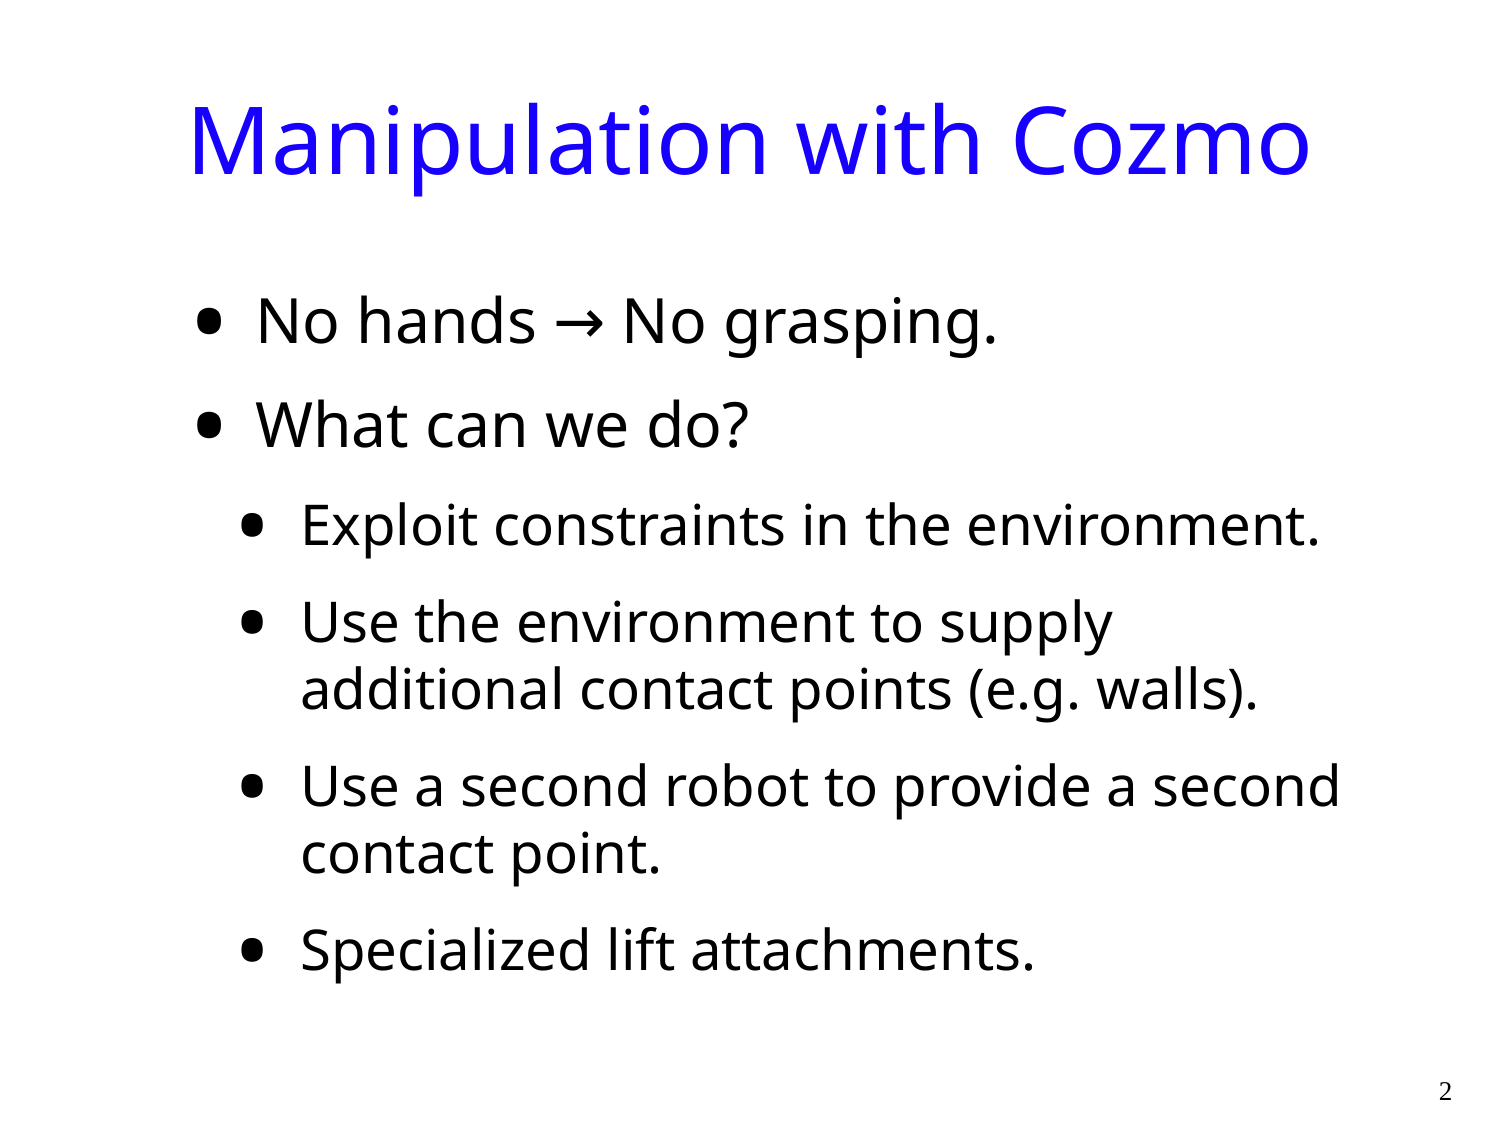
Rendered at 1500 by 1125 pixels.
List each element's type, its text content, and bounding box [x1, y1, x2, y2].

list No hands → No grasping. What can we do? Exploit constraints in the environment. Use the environment to supply additional contact points (e.g. walls). Use a second robot to provide a second contact point. Specialized lift attachments. [146, 275, 1354, 1023]
title Manipulation with Cozmo [146, 21, 1354, 253]
